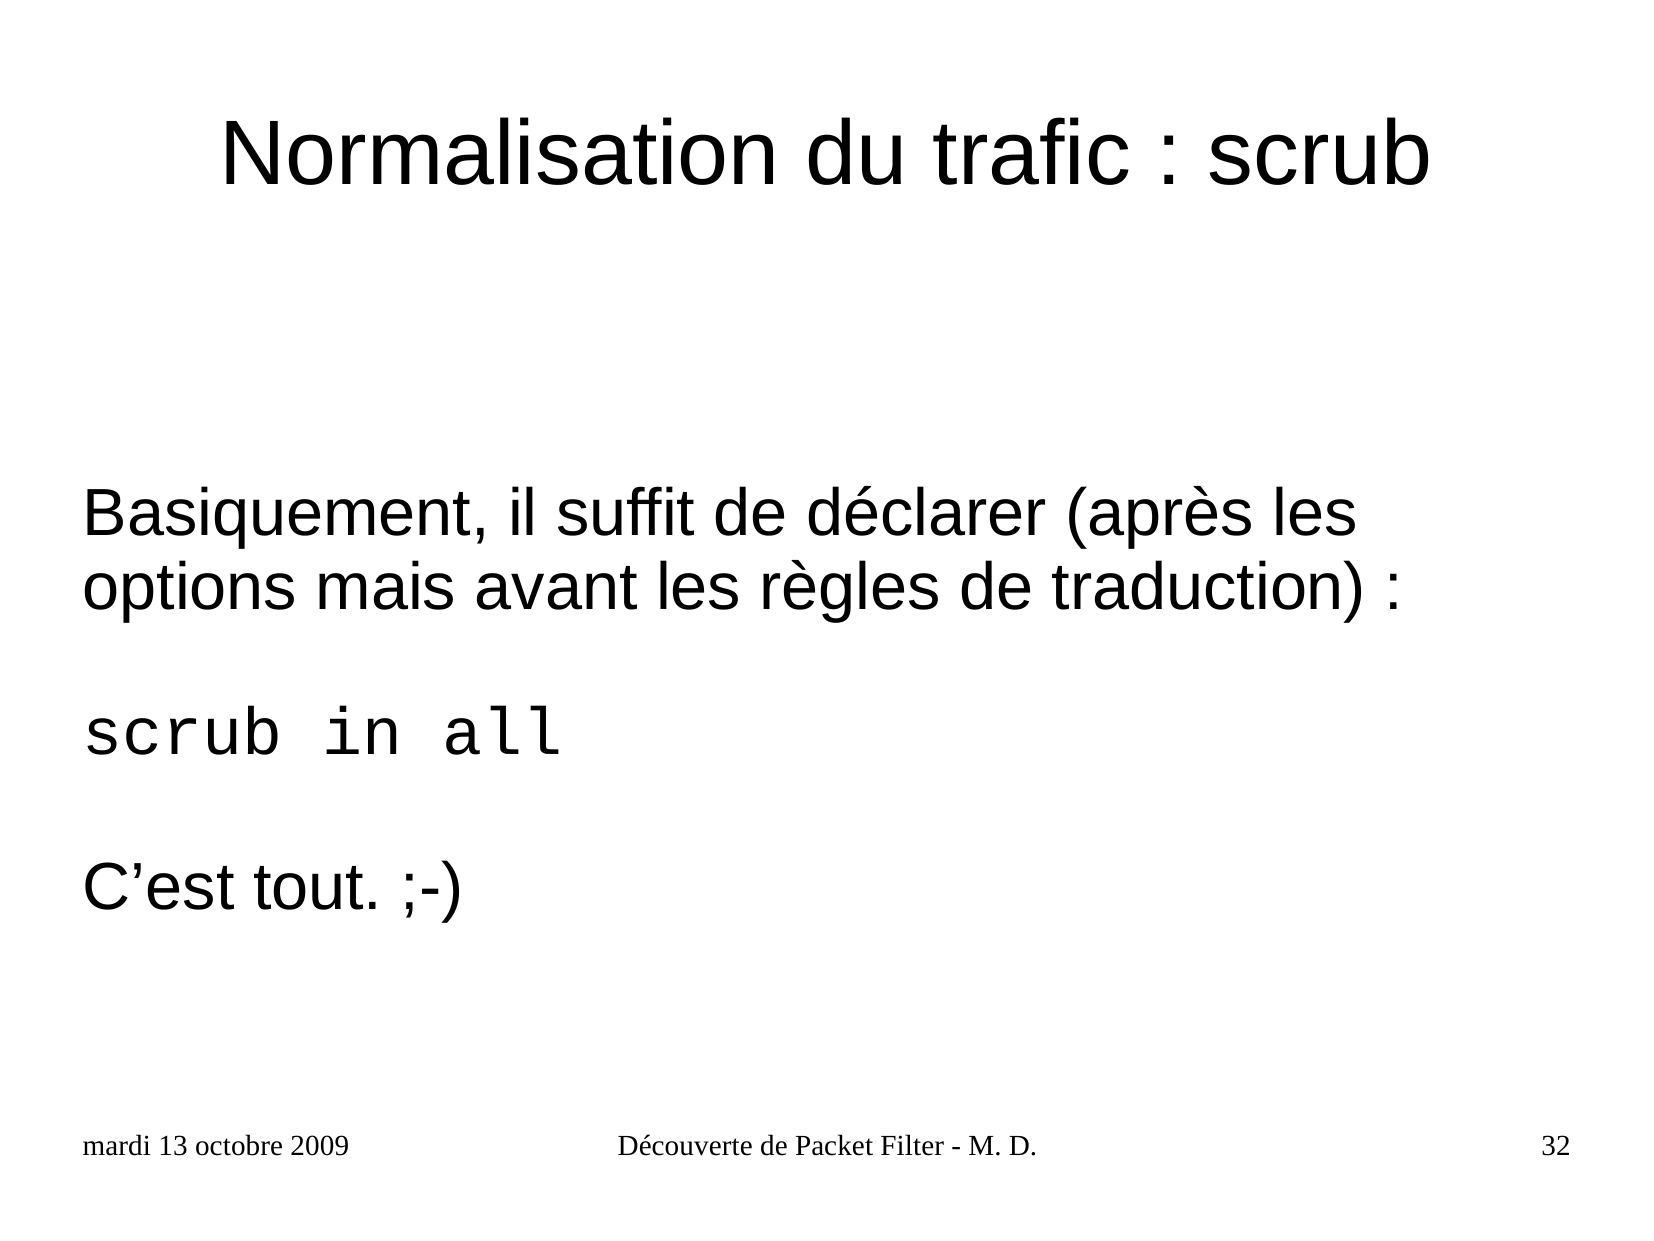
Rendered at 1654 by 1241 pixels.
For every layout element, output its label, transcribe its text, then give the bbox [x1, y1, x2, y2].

title Normalisation du trafic : scrub [82, 49, 1571, 257]
subtitle Basiquement, il suffit de déclarer (après les options mais avant les règles de traduction) : scrub in all C’est tout. ;-) [82, 297, 1571, 1102]
